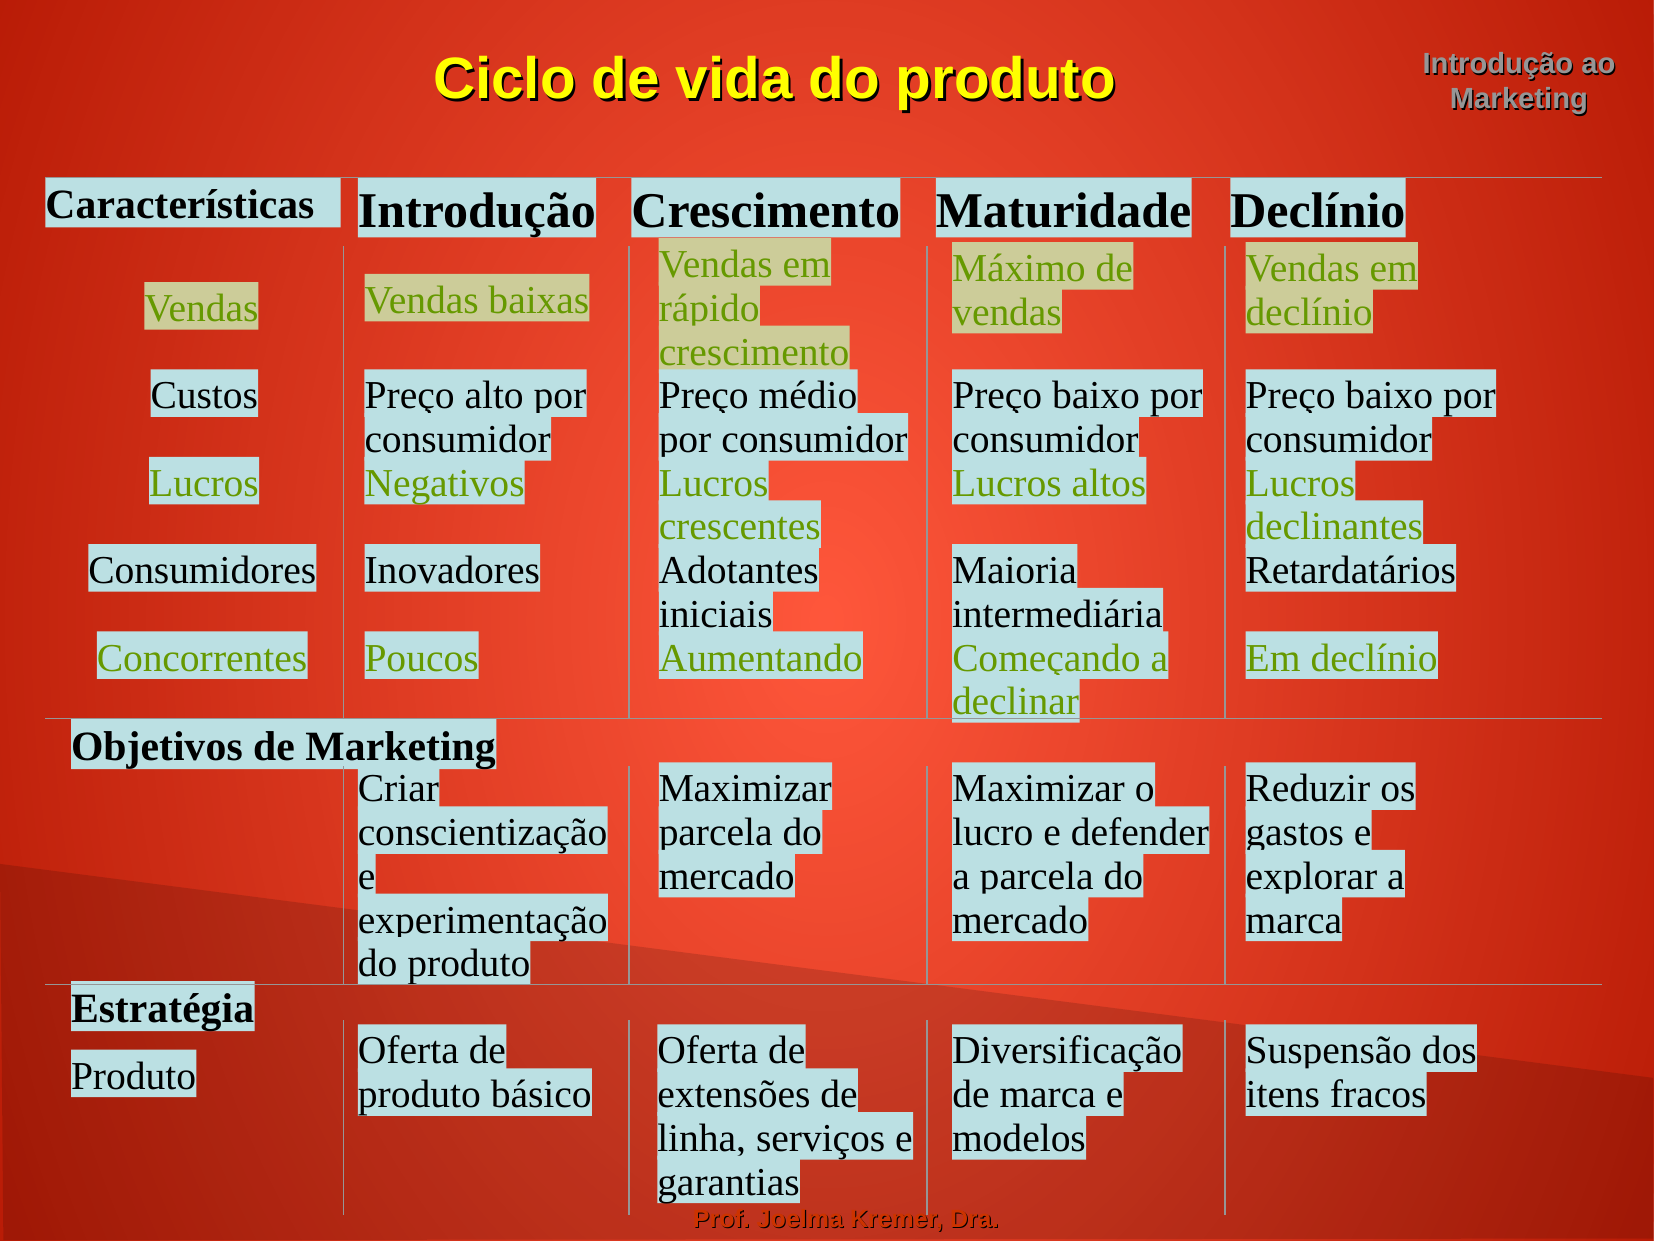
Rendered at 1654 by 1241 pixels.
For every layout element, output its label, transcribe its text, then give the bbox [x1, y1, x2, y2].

text_box Ciclo de vida do produto [188, 33, 1361, 119]
text_box Preço alto por [364, 369, 587, 417]
text_box Lucros altos [952, 456, 1147, 505]
text_box por consumidor [658, 413, 909, 461]
text_box intermediária [952, 587, 1164, 631]
text_box Aumentando [658, 631, 863, 679]
text_box crescimento [658, 325, 850, 369]
text_box produto básico [357, 1068, 592, 1116]
text_box Maximizar [658, 762, 833, 810]
text_box Oferta de [657, 1024, 806, 1068]
text_box Estratégia [71, 985, 255, 1032]
text_box consumidor [952, 413, 1139, 456]
text_box Preço baixo por [1245, 369, 1497, 417]
text_box Concorrentes [96, 631, 308, 679]
text_box Objetivos de Marketing [71, 719, 497, 770]
text_box vendas [952, 285, 1062, 334]
text_box de marca e [952, 1068, 1124, 1116]
text_box Declínio [1230, 178, 1406, 238]
text_box experimentação [357, 893, 608, 942]
text_box Reduzir os [1245, 762, 1416, 810]
text_box Vendas [144, 282, 259, 330]
text_box consumidor [1245, 413, 1433, 461]
text_box declinar [952, 675, 1080, 718]
text_box consumidor [364, 413, 552, 461]
text_box iniciais [658, 587, 773, 631]
text_box Vendas em [658, 238, 832, 286]
text_box Retardatários [1245, 544, 1457, 592]
text_box Preço médio [658, 369, 858, 413]
text_box rápido [658, 282, 760, 325]
text_box declinar [952, 719, 1080, 723]
text_box crescentes [658, 500, 821, 548]
text_box a parcela do [952, 849, 1144, 898]
title Introdução ao Marketing [1386, 21, 1652, 139]
text_box Lucros [1245, 456, 1356, 500]
text_box Produto [71, 1049, 197, 1098]
text_box Diversificação [952, 1024, 1183, 1072]
text_box Suspensão dos [1245, 1024, 1477, 1072]
text_box Crescimento [631, 178, 901, 238]
text_box declinantes [1245, 500, 1424, 544]
text_box mercado [658, 849, 795, 898]
text_box modelos [952, 1112, 1087, 1160]
text_box conscientização [357, 806, 608, 854]
text_box extensões de [657, 1068, 858, 1112]
text_box parcela do [658, 806, 823, 854]
text_box do produto [357, 937, 531, 984]
text_box Criar [357, 762, 440, 806]
text_box gastos e [1245, 806, 1372, 849]
text_box Começando a [952, 631, 1169, 679]
text_box Prof. Joelma Kremer, Dra. [566, 1195, 1127, 1241]
text_box Máximo de [952, 242, 1134, 290]
text_box Lucros [658, 456, 769, 500]
text_box Características [45, 178, 341, 228]
text_box mercado [952, 893, 1089, 942]
text_box rápido [695, 304, 704, 320]
text_box Lucros [149, 456, 260, 505]
text_box Maturidade [935, 178, 1192, 238]
text_box e [357, 849, 376, 893]
text_box linha, serviços e [657, 1112, 914, 1160]
text_box declínio [1245, 285, 1373, 334]
text_box Vendas baixas [364, 273, 590, 322]
text_box itens fracos [1245, 1068, 1427, 1116]
text_box explorar a [1245, 849, 1405, 898]
text_box Vendas em [1245, 242, 1418, 290]
text_box Consumidores [88, 544, 317, 592]
text_box Preço baixo por [952, 369, 1203, 417]
text_box Maioria [952, 544, 1078, 587]
text_box Maximizar o [952, 762, 1156, 806]
text_box Adotantes [658, 544, 819, 592]
text_box garantias [657, 1155, 800, 1204]
text_box Em declínio [1245, 631, 1438, 679]
text_box Inovadores [364, 544, 541, 592]
text_box lucro e defender [952, 806, 1210, 854]
text_box Negativos [364, 456, 525, 505]
text_box Poucos [364, 631, 479, 679]
text_box Introdução [357, 178, 597, 238]
text_box marca [1245, 893, 1343, 942]
text_box Custos [150, 369, 259, 417]
text_box Oferta de [357, 1024, 507, 1068]
